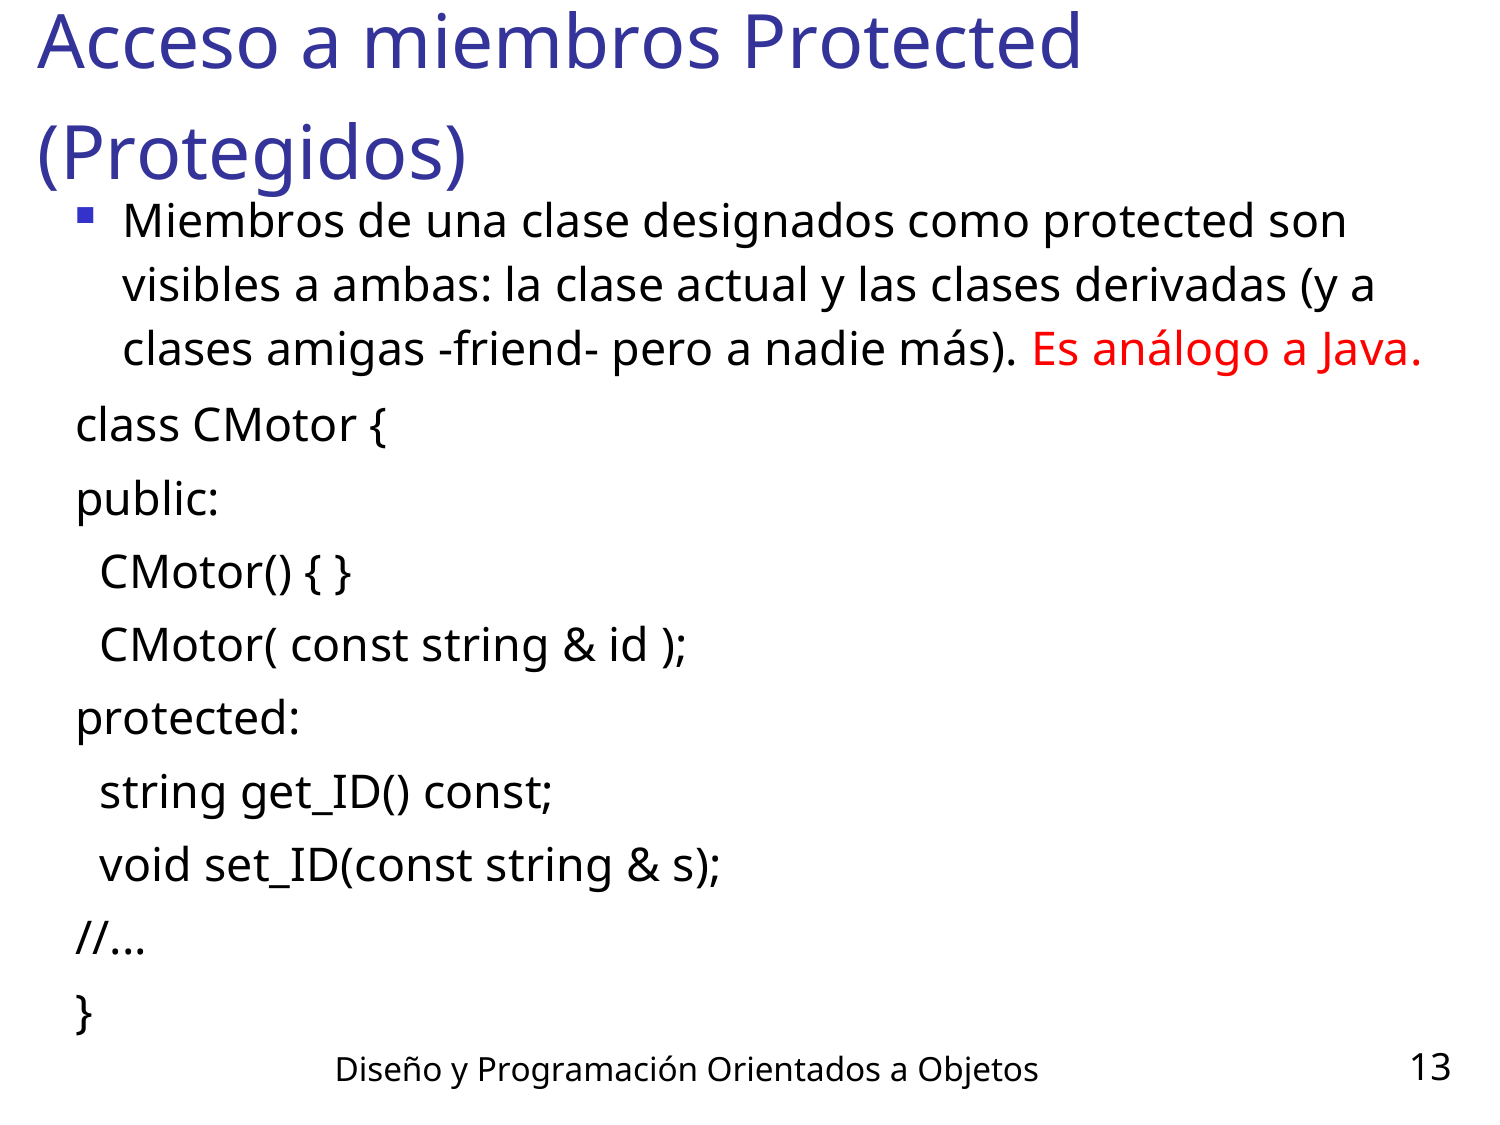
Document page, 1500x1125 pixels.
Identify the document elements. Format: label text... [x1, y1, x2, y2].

list Miembros de una clase designados como protected son visibles a ambas: la clase actual y las clases derivadas (y a clases amigas -friend- pero a nadie más). Es análogo a Java. class CMotor { public: CMotor() { } CMotor( const string & id ); protected: string get_ID() const; void set_ID(const string & s); //...‏ } [75, 187, 1462, 1051]
title Acceso a miembros Protected (Protegidos)‏ [37, 9, 1500, 172]
